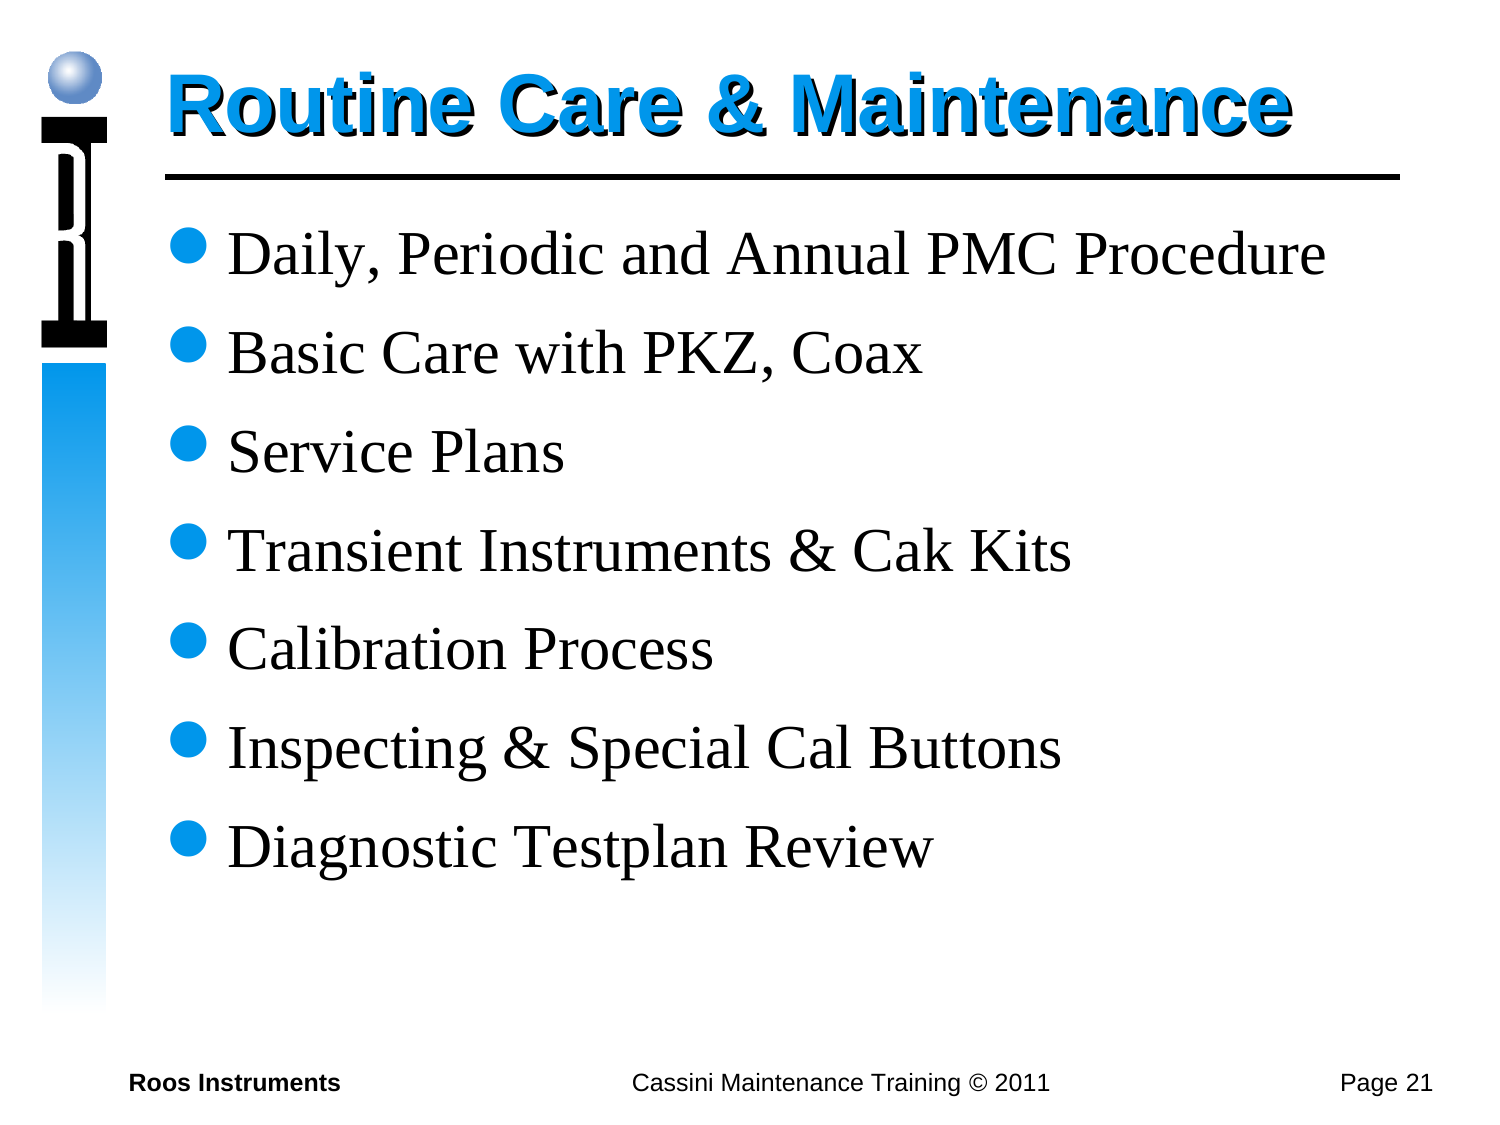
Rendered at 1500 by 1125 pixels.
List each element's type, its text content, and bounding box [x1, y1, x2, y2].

list Daily, Periodic and Annual PMC Procedure Basic Care with PKZ, Coax Service Plans Transient Instruments & Cak Kits Calibration Process Inspecting & Special Cal Buttons Diagnostic Testplan Review [165, 218, 1408, 1012]
title Routine Care & Maintenance [165, 45, 1411, 150]
